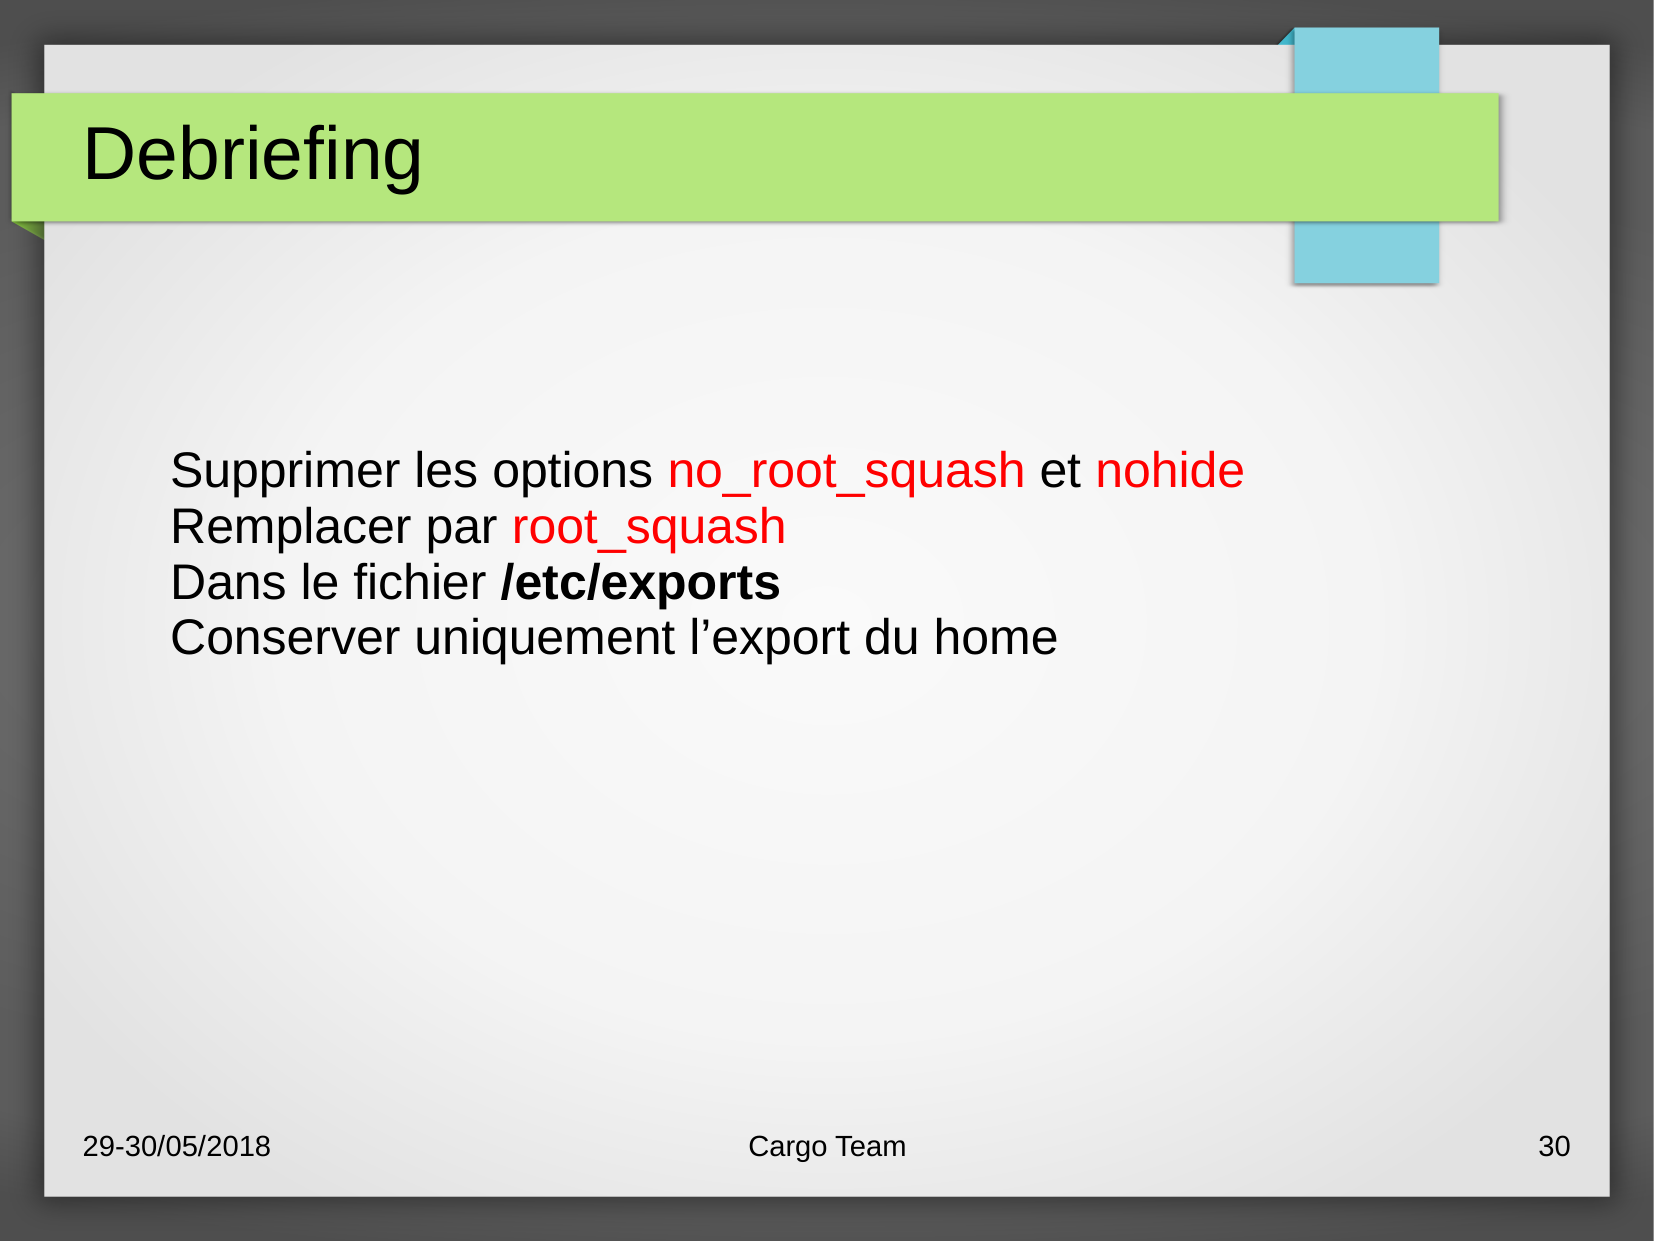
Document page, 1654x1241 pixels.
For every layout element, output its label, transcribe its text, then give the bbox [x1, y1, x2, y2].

text_box Supprimer les options no_root_squash et nohide Remplacer par root_squash Dans le fichier /etc/exports Conserver uniquement l’export du home [120, 435, 1531, 638]
picture [0, 0, 1654, 1241]
title Debriefing [82, 94, 1264, 213]
